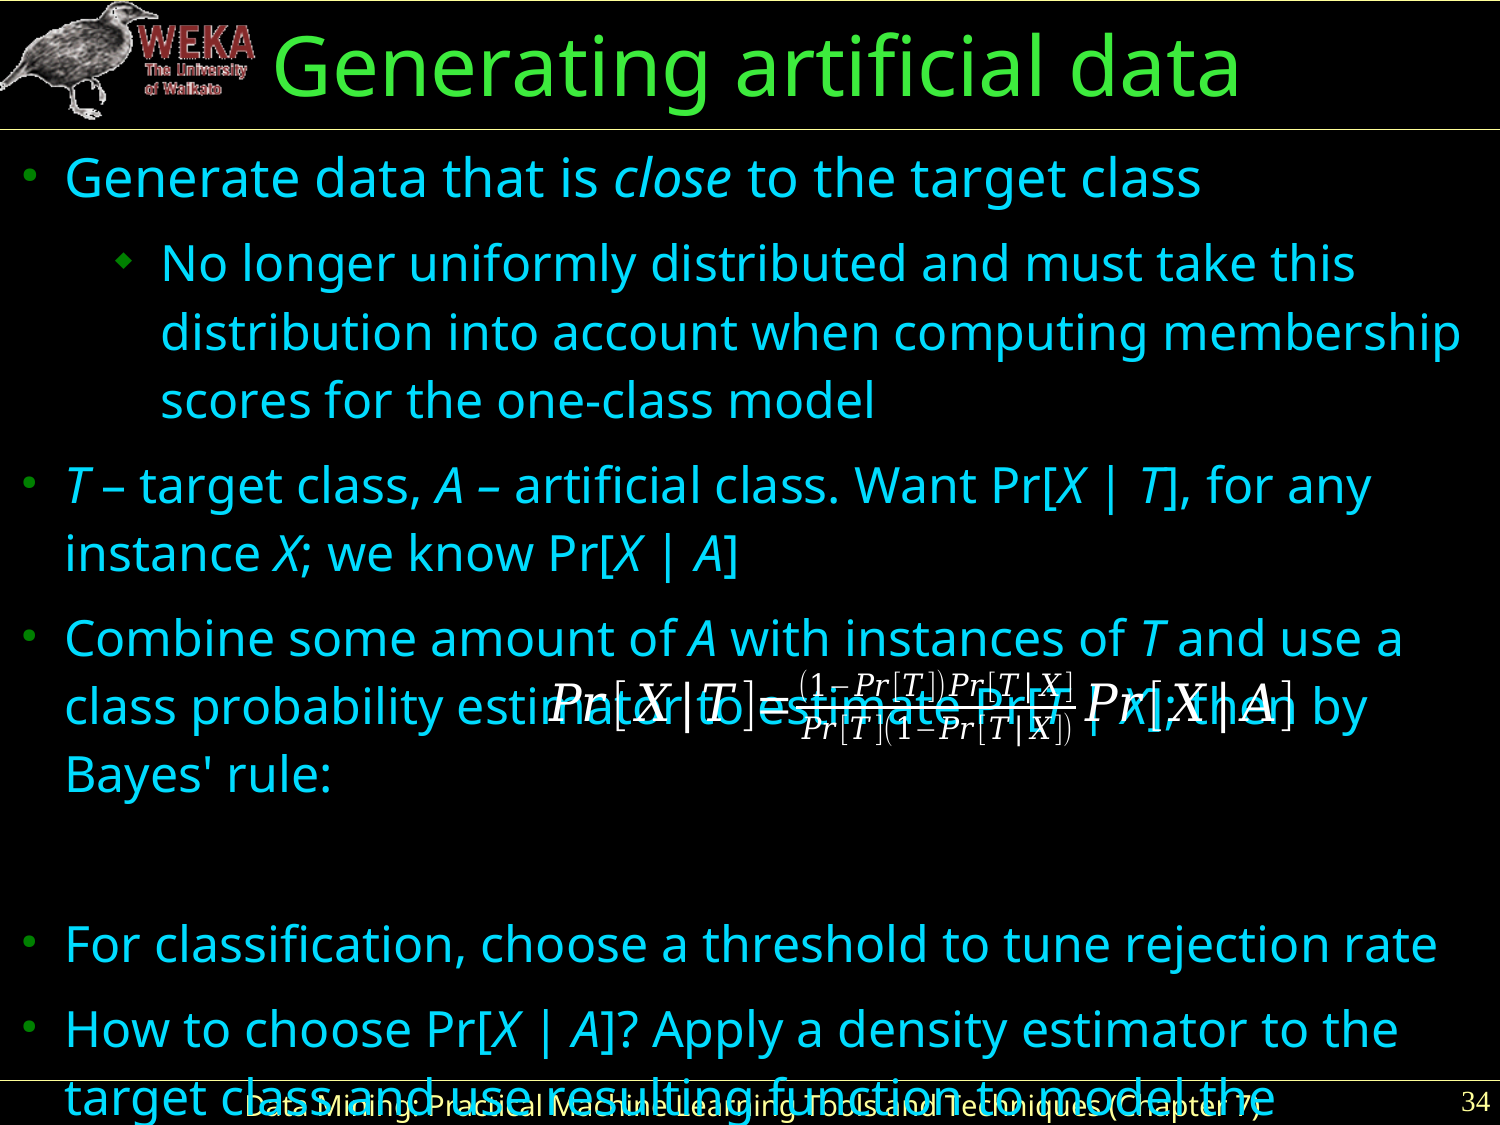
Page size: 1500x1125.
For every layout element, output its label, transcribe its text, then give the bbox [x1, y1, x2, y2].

list Generate data that is close to the target class No longer uniformly distributed and must take this distribution into account when computing membership scores for the one-class model T – target class, A – artificial class. Want Pr[X | T], for any instance X; we know Pr[X | A] Combine some amount of A with instances of T and use a class probability estimator to estimate Pr[T | X]; then by Bayes' rule: For classification, choose a threshold to tune rejection rate How to choose Pr[X | A]? Apply a density estimator to the target class and use resulting function to model the artificial class [21, 139, 1469, 1055]
picture [0, 1, 263, 129]
chart [540, 666, 1300, 748]
title Generating artificial data [263, 0, 1500, 159]
